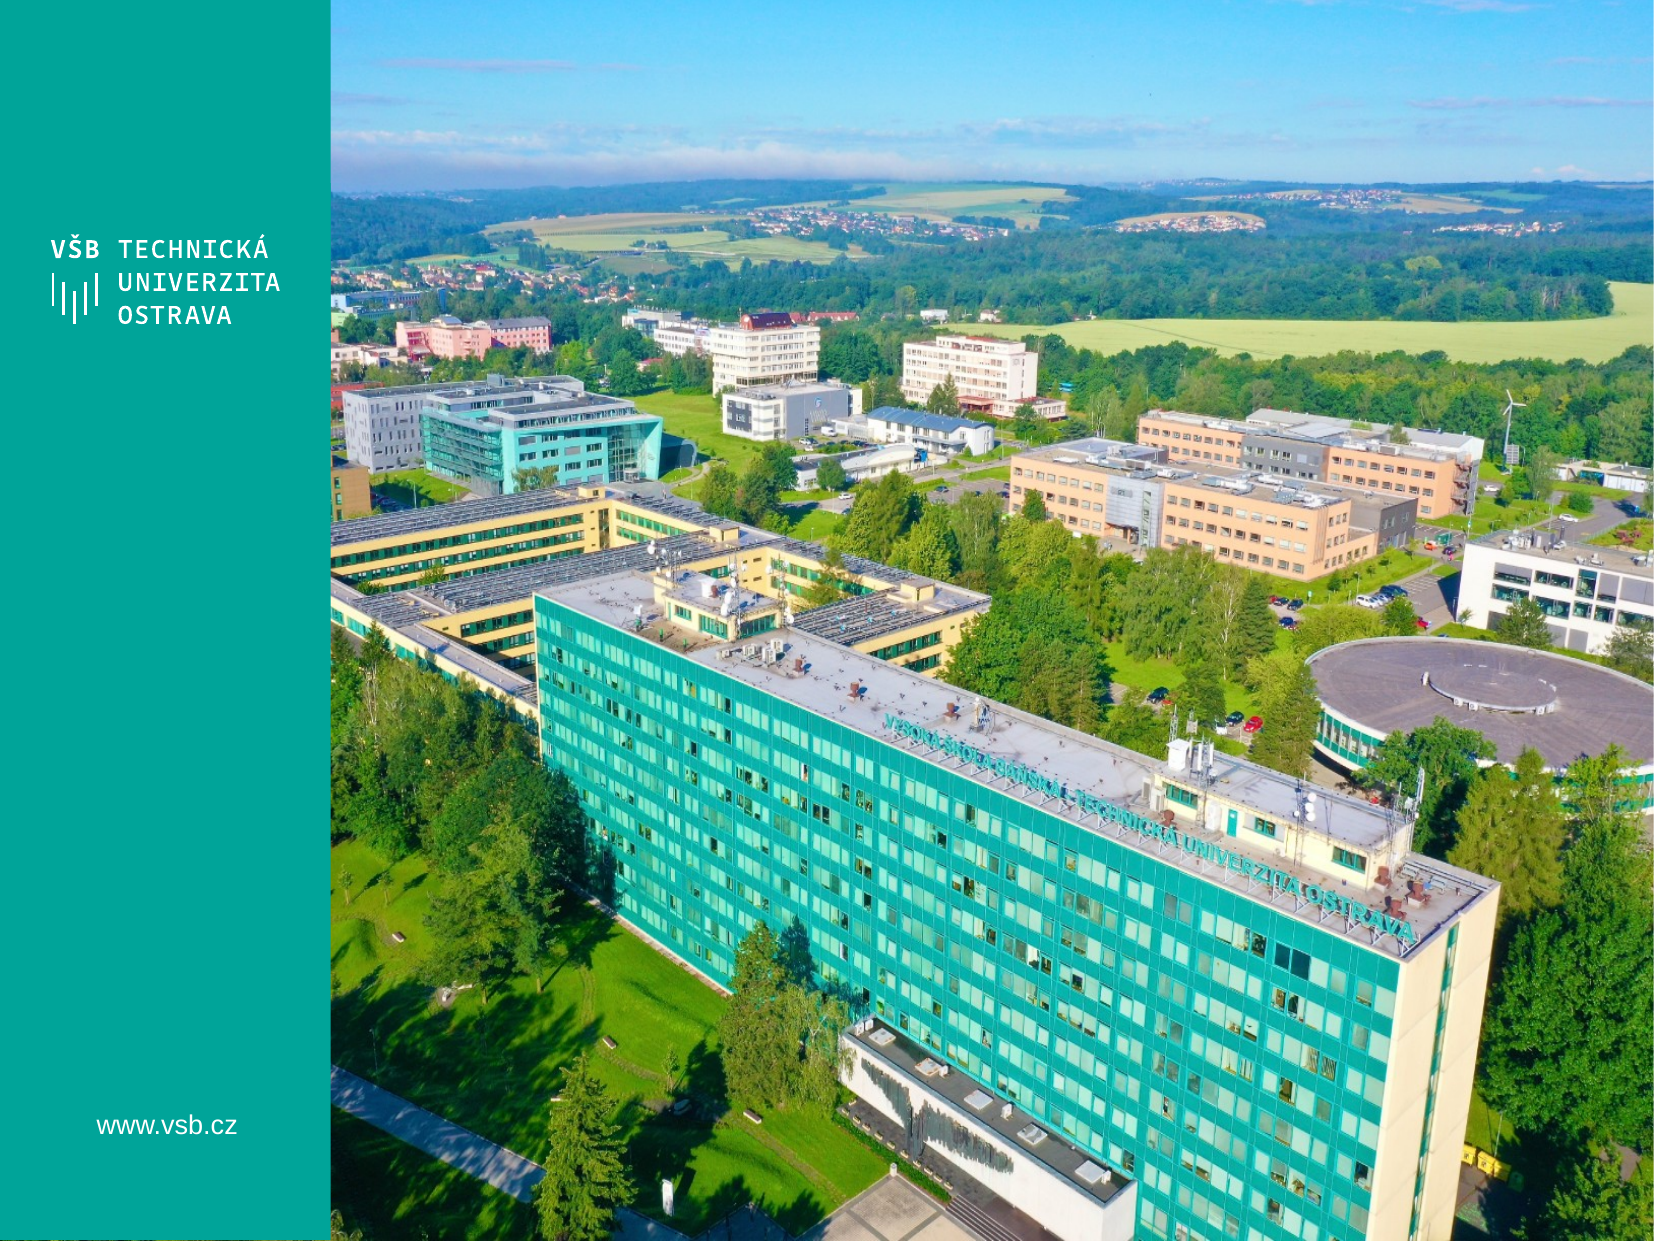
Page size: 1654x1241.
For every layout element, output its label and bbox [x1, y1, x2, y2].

picture [331, 0, 1654, 1241]
